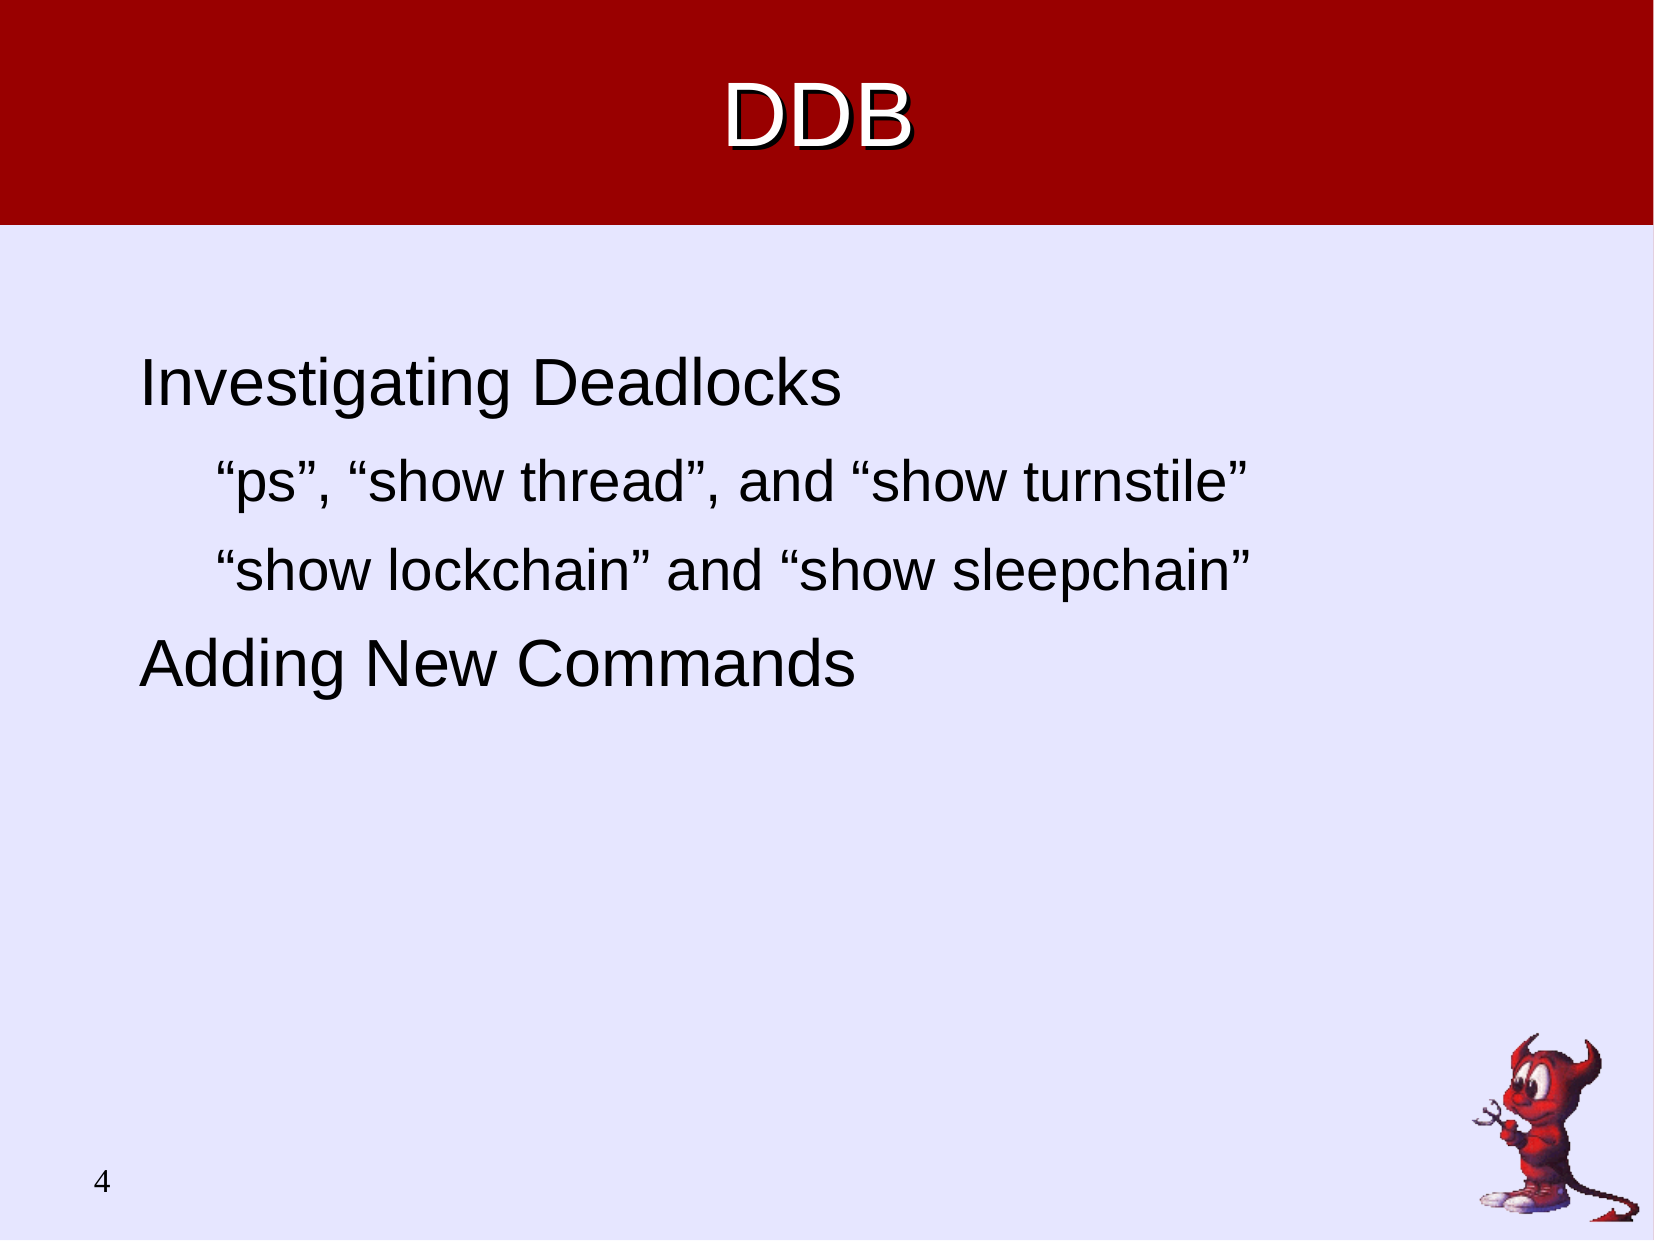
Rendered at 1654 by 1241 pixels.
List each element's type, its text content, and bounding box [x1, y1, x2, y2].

picture [1464, 1030, 1643, 1227]
title DDB [112, 11, 1525, 219]
list Investigating Deadlocks “ps”, “show thread”, and “show turnstile” “show lockchain” and “show sleepchain” Adding New Commands [121, 344, 1534, 1127]
